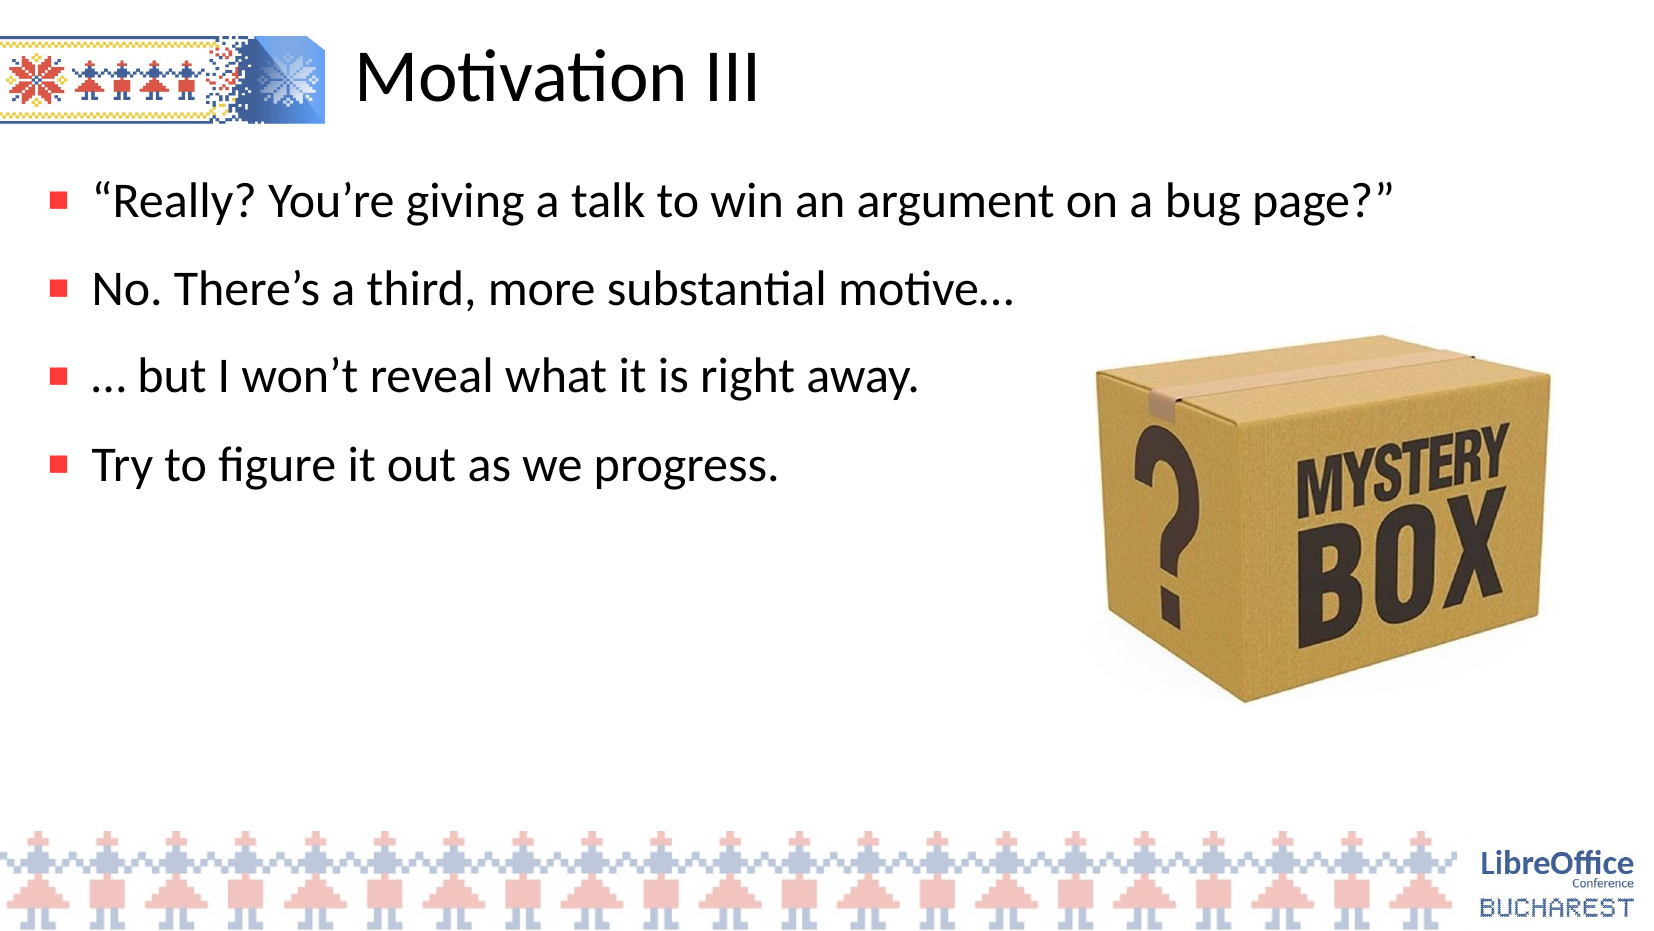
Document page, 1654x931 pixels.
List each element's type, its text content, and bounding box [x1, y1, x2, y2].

title Motivation III [354, 23, 1625, 142]
list “Really? You’re giving a talk to win an argument on a bug page?” No. There’s a third, more substantial motive… … but I won’t reveal what it is right away. Try to figure it out as we progress. [47, 177, 1625, 798]
subtitle eyalroz1@gmx.com [1580, 812, 1640, 931]
subtitle eyalroz1@gmx.com [0, 35, 325, 124]
